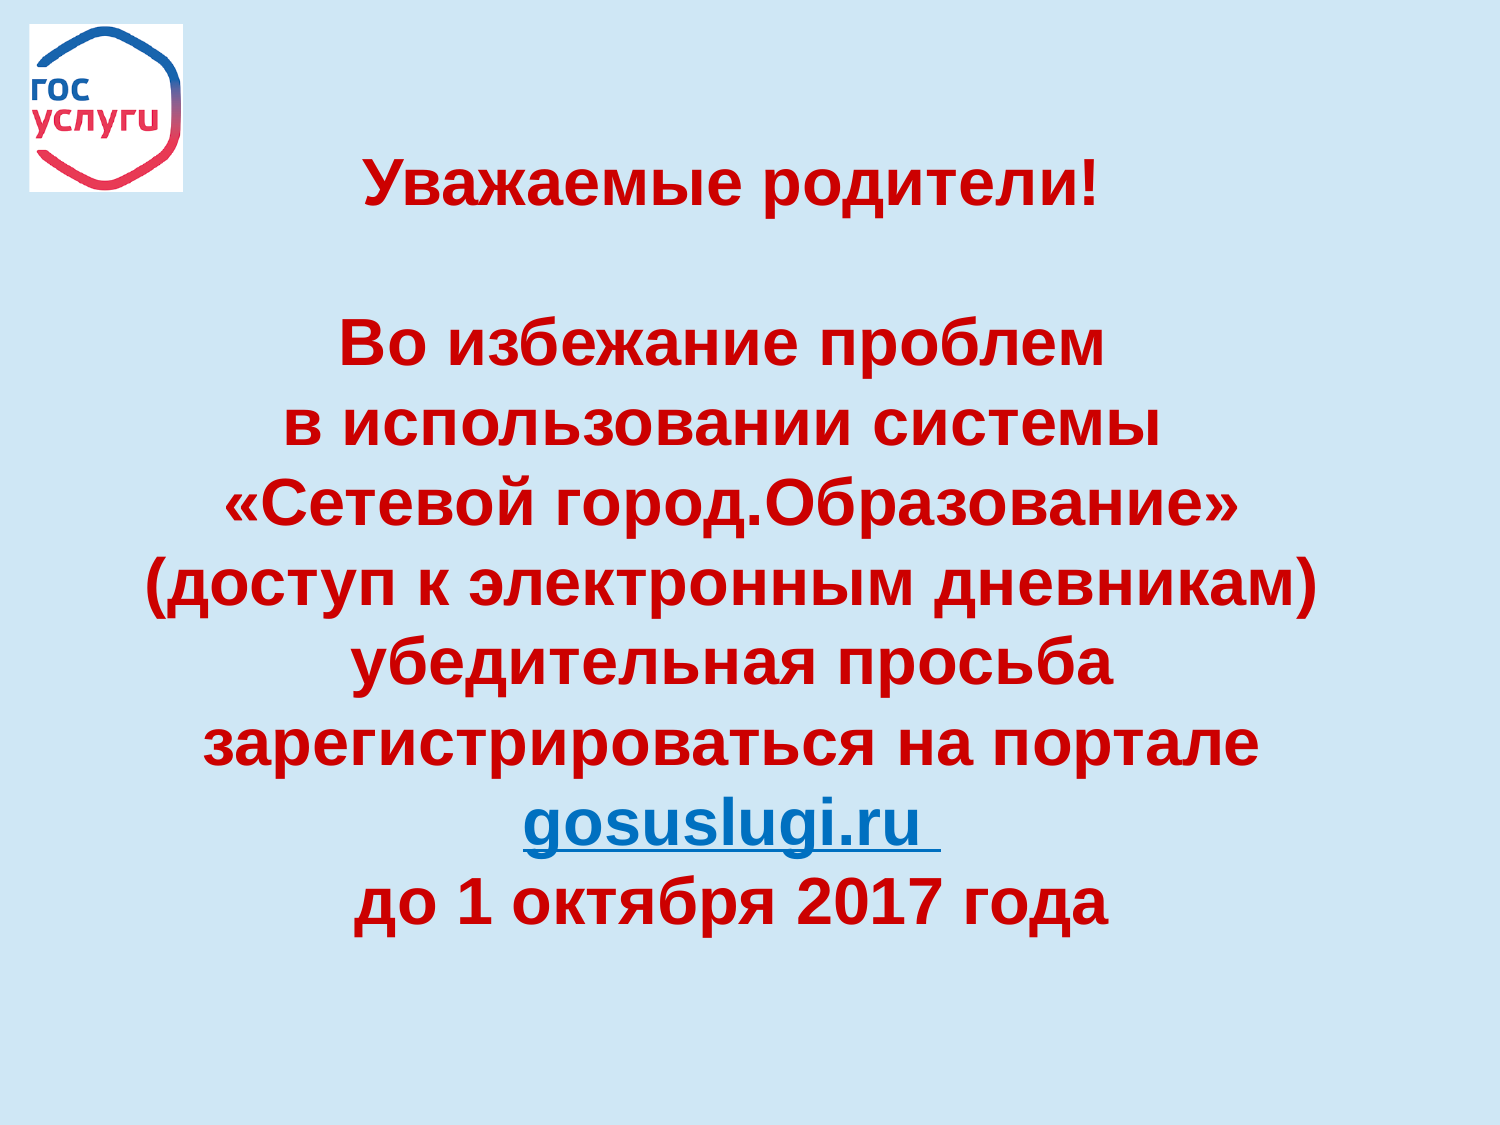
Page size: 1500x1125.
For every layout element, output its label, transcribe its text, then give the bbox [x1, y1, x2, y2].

text_box Уважаемые родители! Во избежание проблем в использовании системы «Сетевой город.Образование» (доступ к электронным дневникам) убедительная просьба зарегистрироваться на портале gosuslugi.ru до 1 октября 2017 года [106, 131, 1359, 946]
picture [29, 24, 183, 192]
